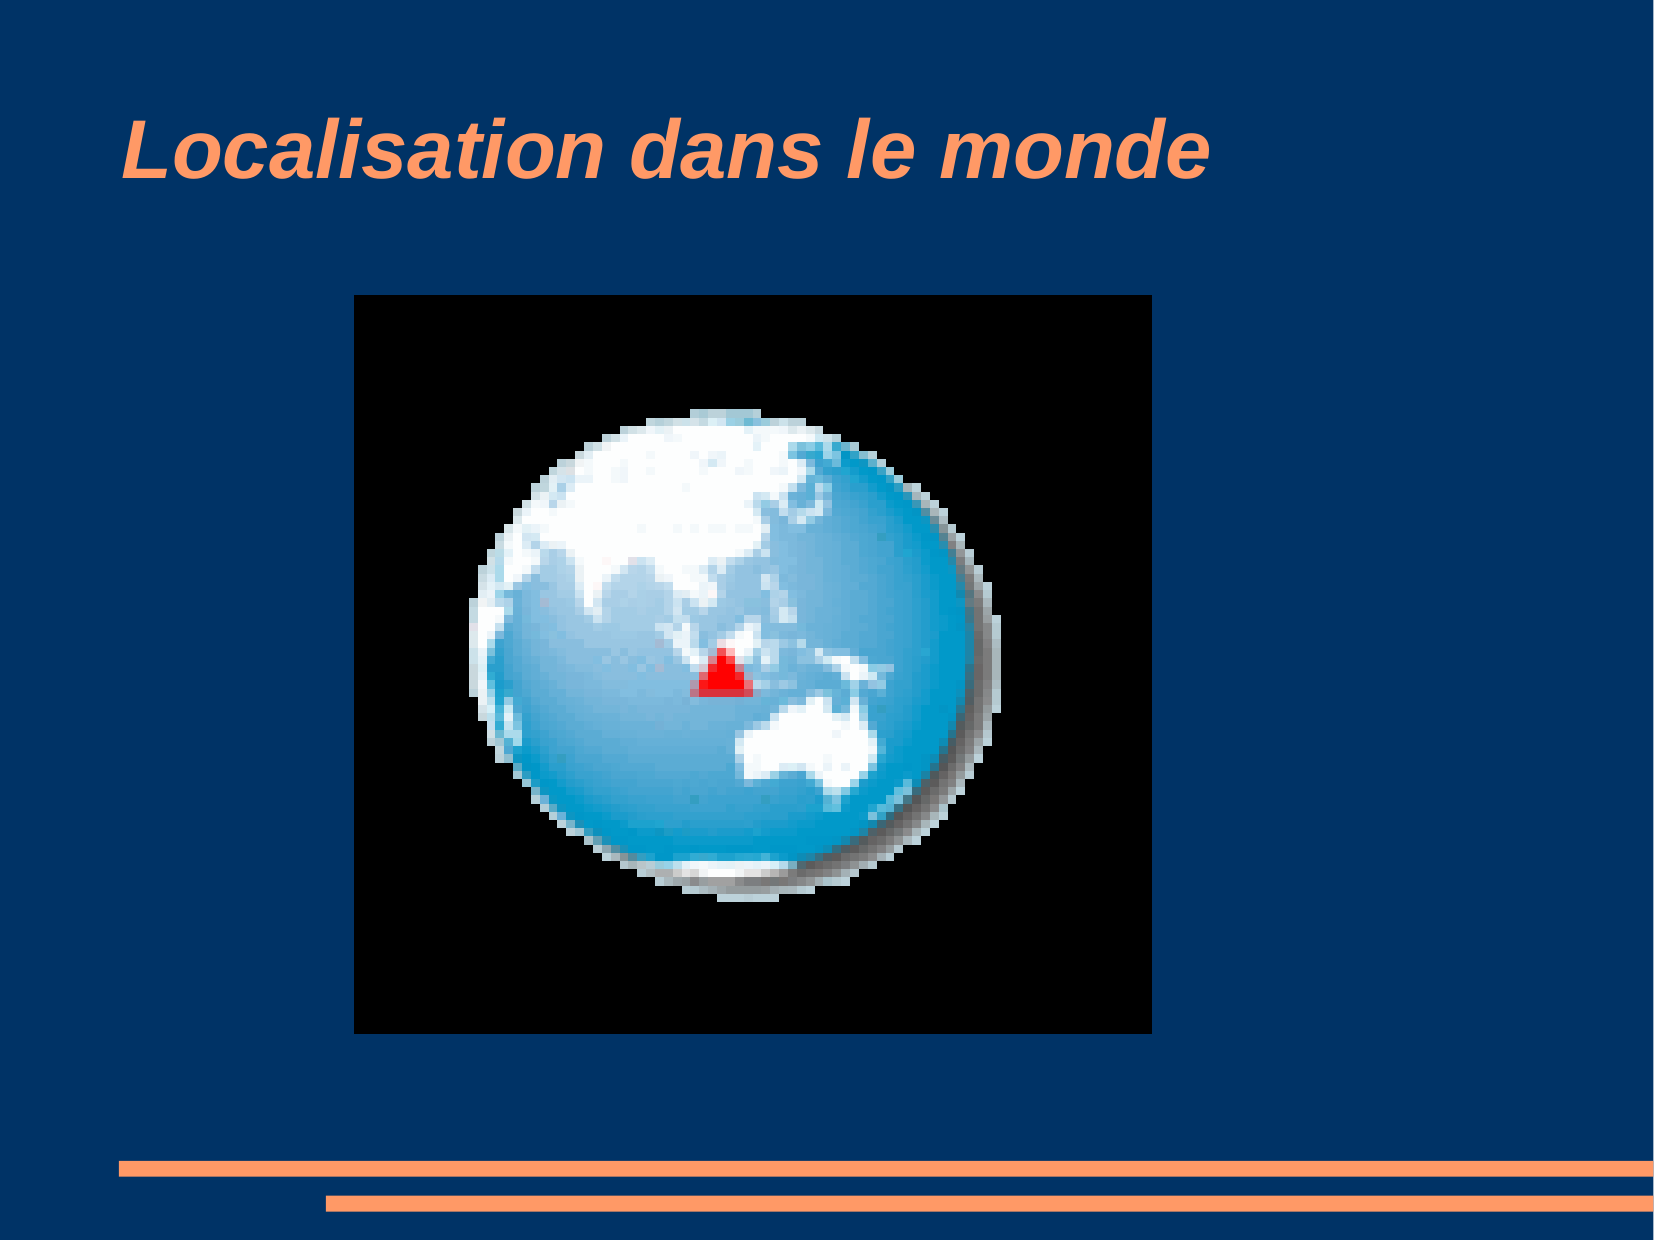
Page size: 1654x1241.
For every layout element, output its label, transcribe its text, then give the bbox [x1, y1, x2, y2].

picture [354, 295, 1152, 1034]
title Localisation dans le monde [121, 46, 1534, 254]
